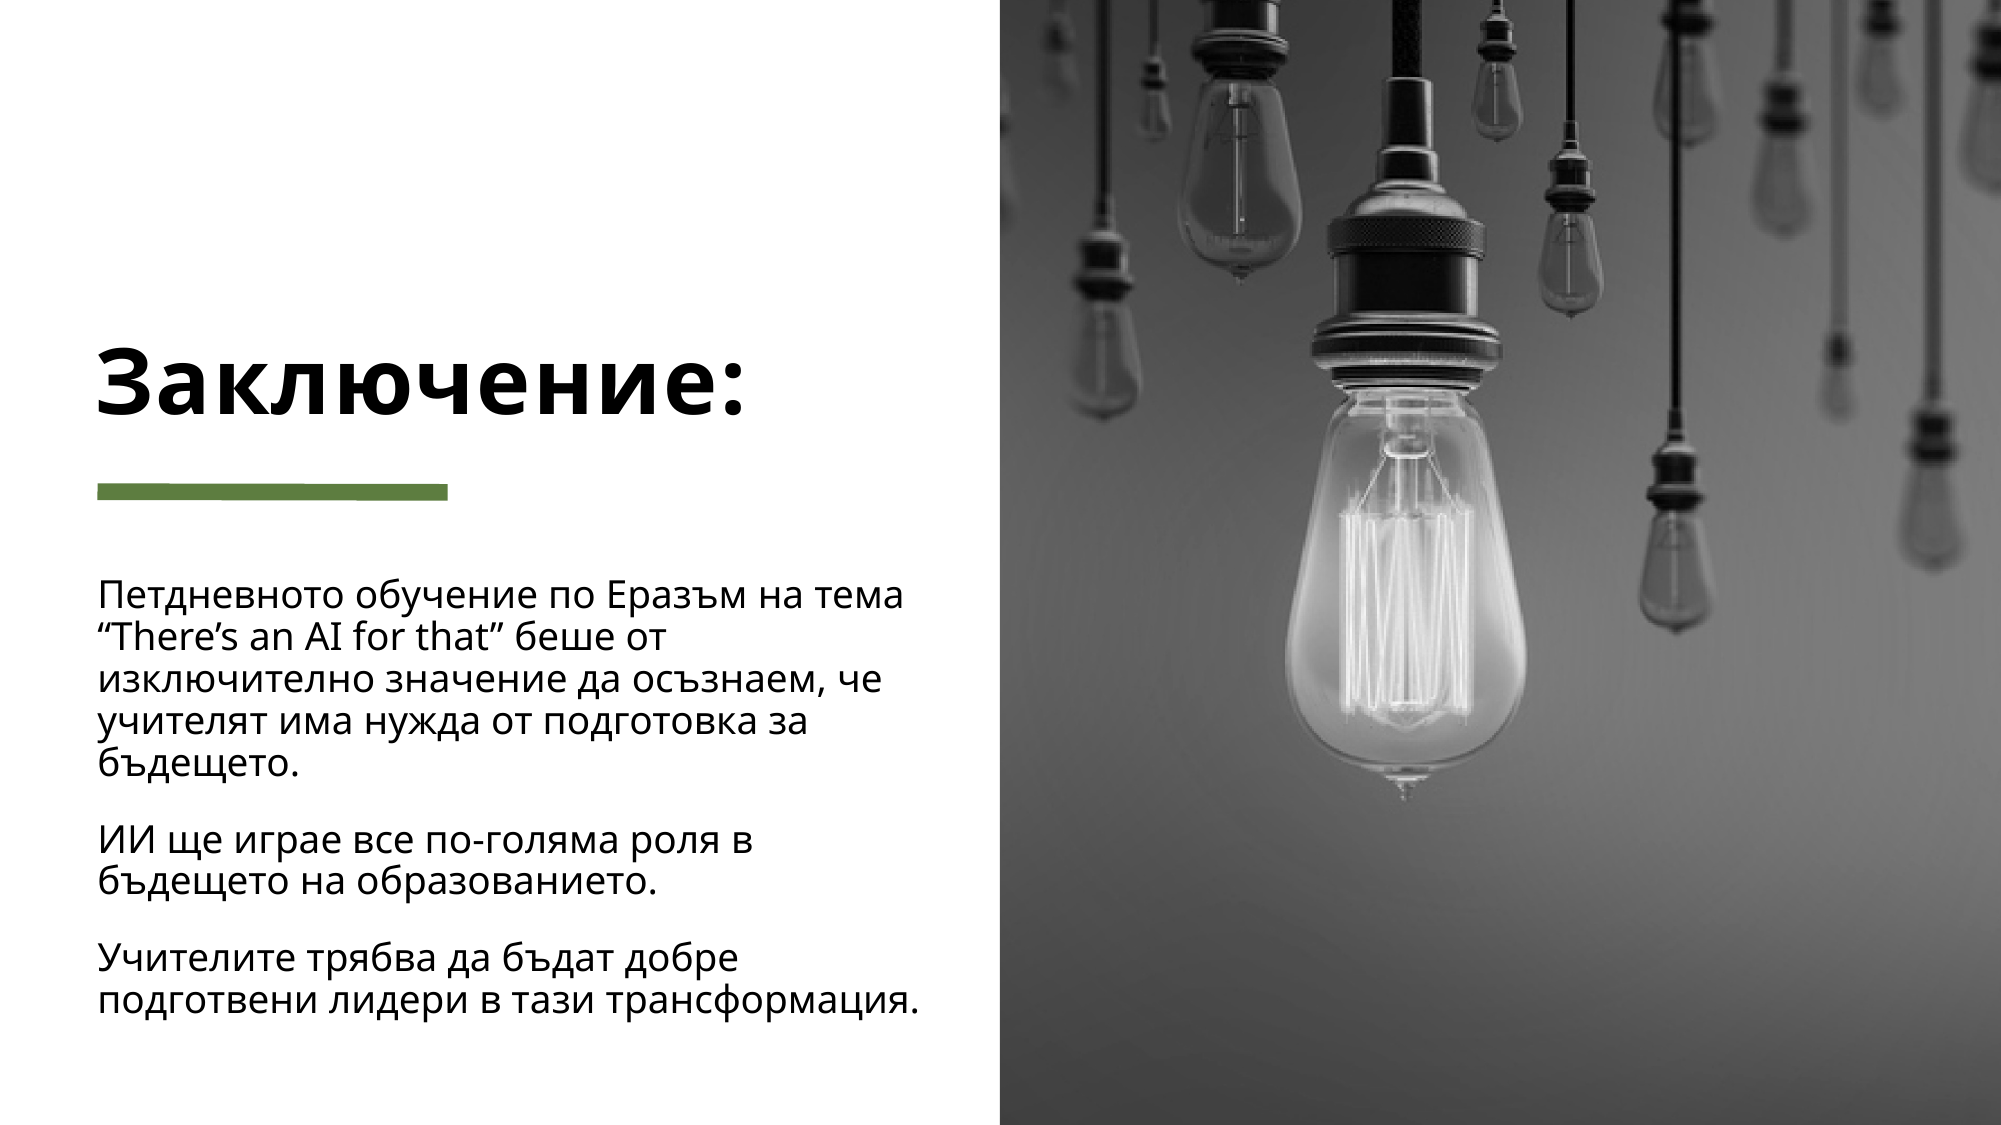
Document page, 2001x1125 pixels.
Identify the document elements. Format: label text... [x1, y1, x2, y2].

list Петдневното обучение по Еразъм на тема “There’s an AI for that” беше от изключително значение да осъзнаем, че учителят има нужда от подготовка за бъдещето. ИИ ще играе все по-голяма роля в бъдещето на образованието. Учителите трябва да бъдат добре подготвени лидери в тази трансформация. [97, 537, 925, 1030]
picture [999, 0, 2000, 1125]
title Заключение: [94, 45, 925, 432]
